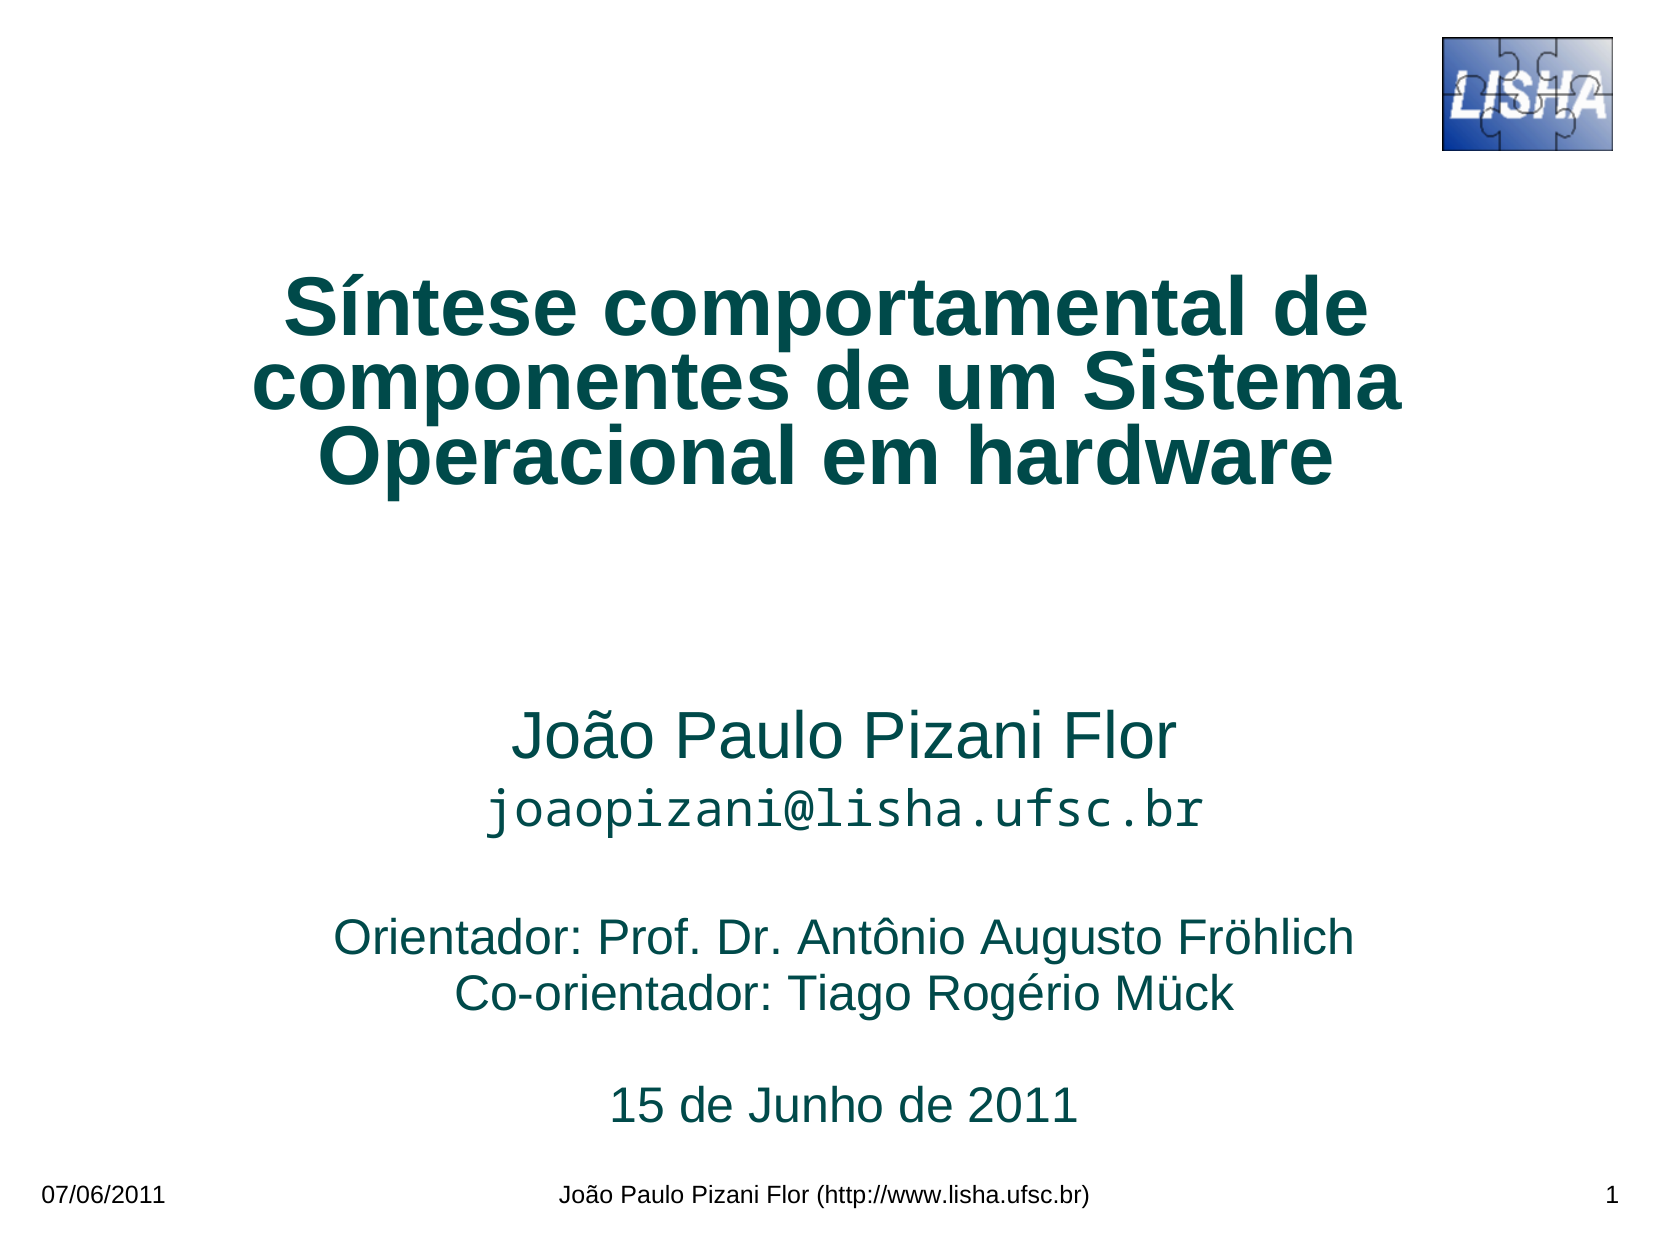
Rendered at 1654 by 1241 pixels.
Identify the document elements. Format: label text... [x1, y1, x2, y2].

title Síntese comportamental de componentes de um Sistema Operacional em hardware [59, 225, 1595, 550]
picture [1442, 37, 1613, 151]
subtitle João Paulo Pizani Flor joaopizani@lisha.ufsc.br Orientador: Prof. Dr. Antônio Augusto Fröhlich Co-orientador: Tiago Rogério Mück 15 de Junho de 2011 [59, 649, 1595, 1182]
